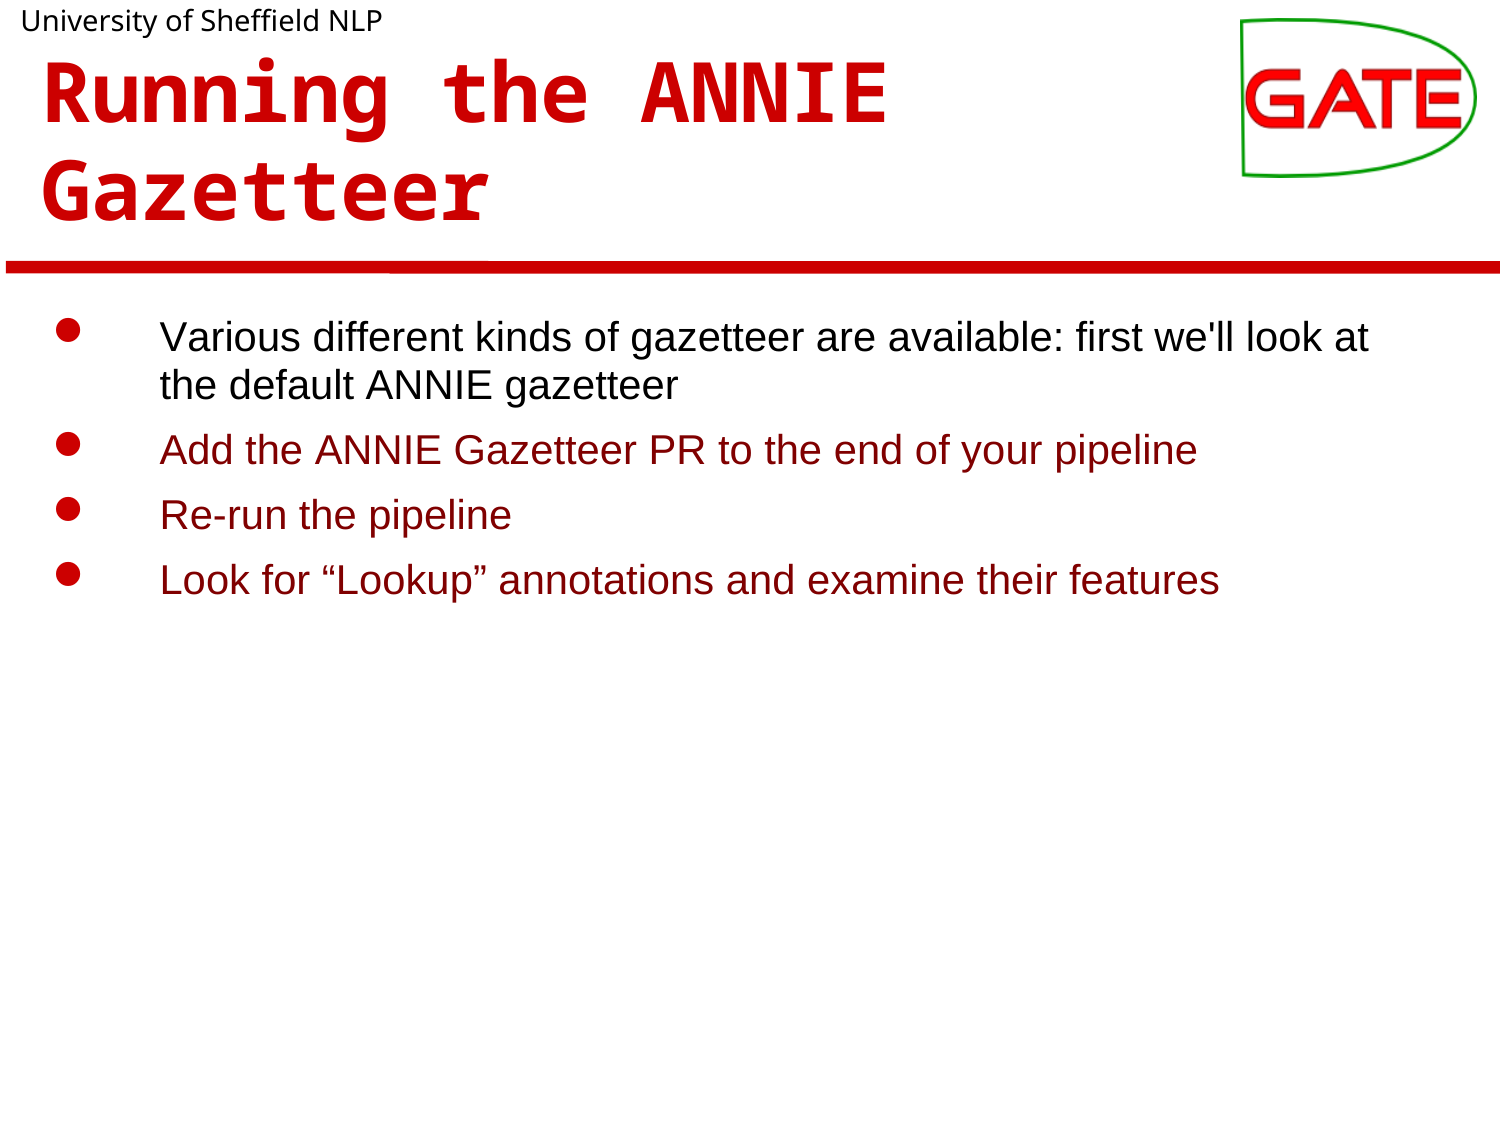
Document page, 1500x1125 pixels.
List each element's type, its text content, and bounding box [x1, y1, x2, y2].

text_box Running the ANNIE Gazetteer [41, 38, 1382, 246]
picture [1240, 18, 1477, 178]
text_box Various different kinds of gazetteer are available: first we'll look at the default ANNIE gazetteer Add the ANNIE Gazetteer PR to the end of your pipeline Re-run the pipeline Look for “Lookup” annotations and examine their features [37, 310, 1387, 1125]
